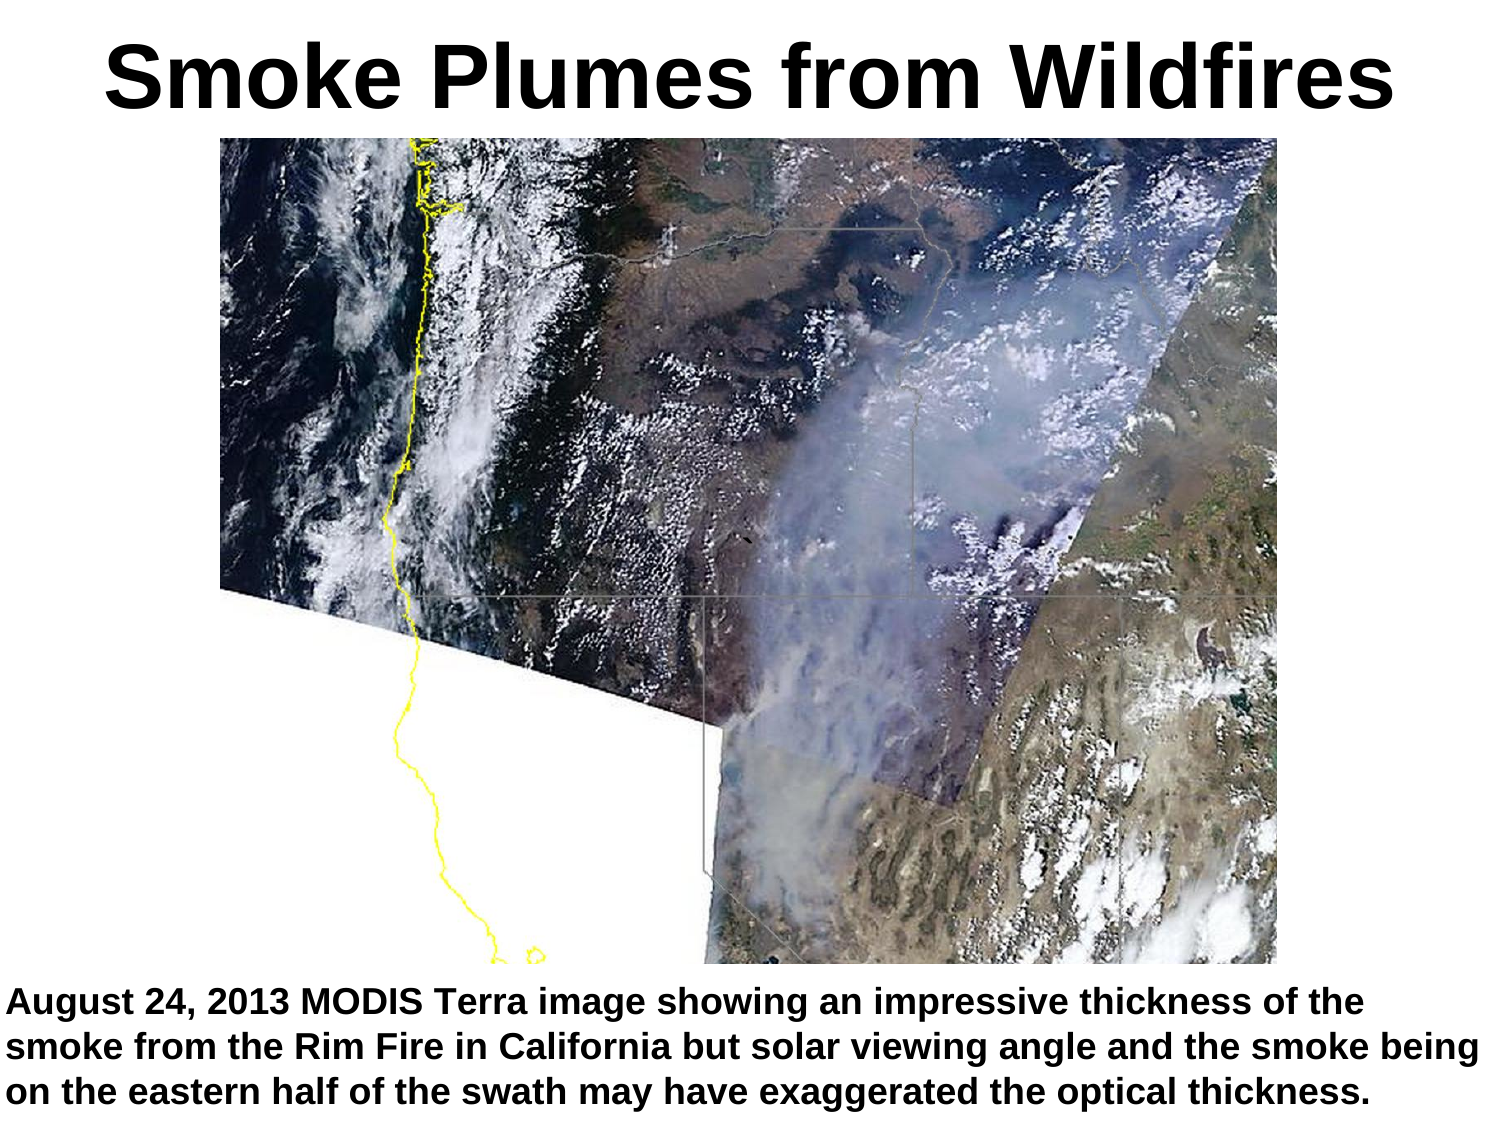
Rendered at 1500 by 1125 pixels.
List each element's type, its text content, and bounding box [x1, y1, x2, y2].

text_box August 24, 2013 MODIS Terra image showing an impressive thickness of the smoke from the Rim Fire in California but solar viewing angle and the smoke being on the eastern half of the swath may have exaggerated the optical thickness. [0, 969, 1500, 1125]
text_box Smoke Plumes from Wildfires [88, 9, 1413, 135]
picture [220, 138, 1277, 964]
